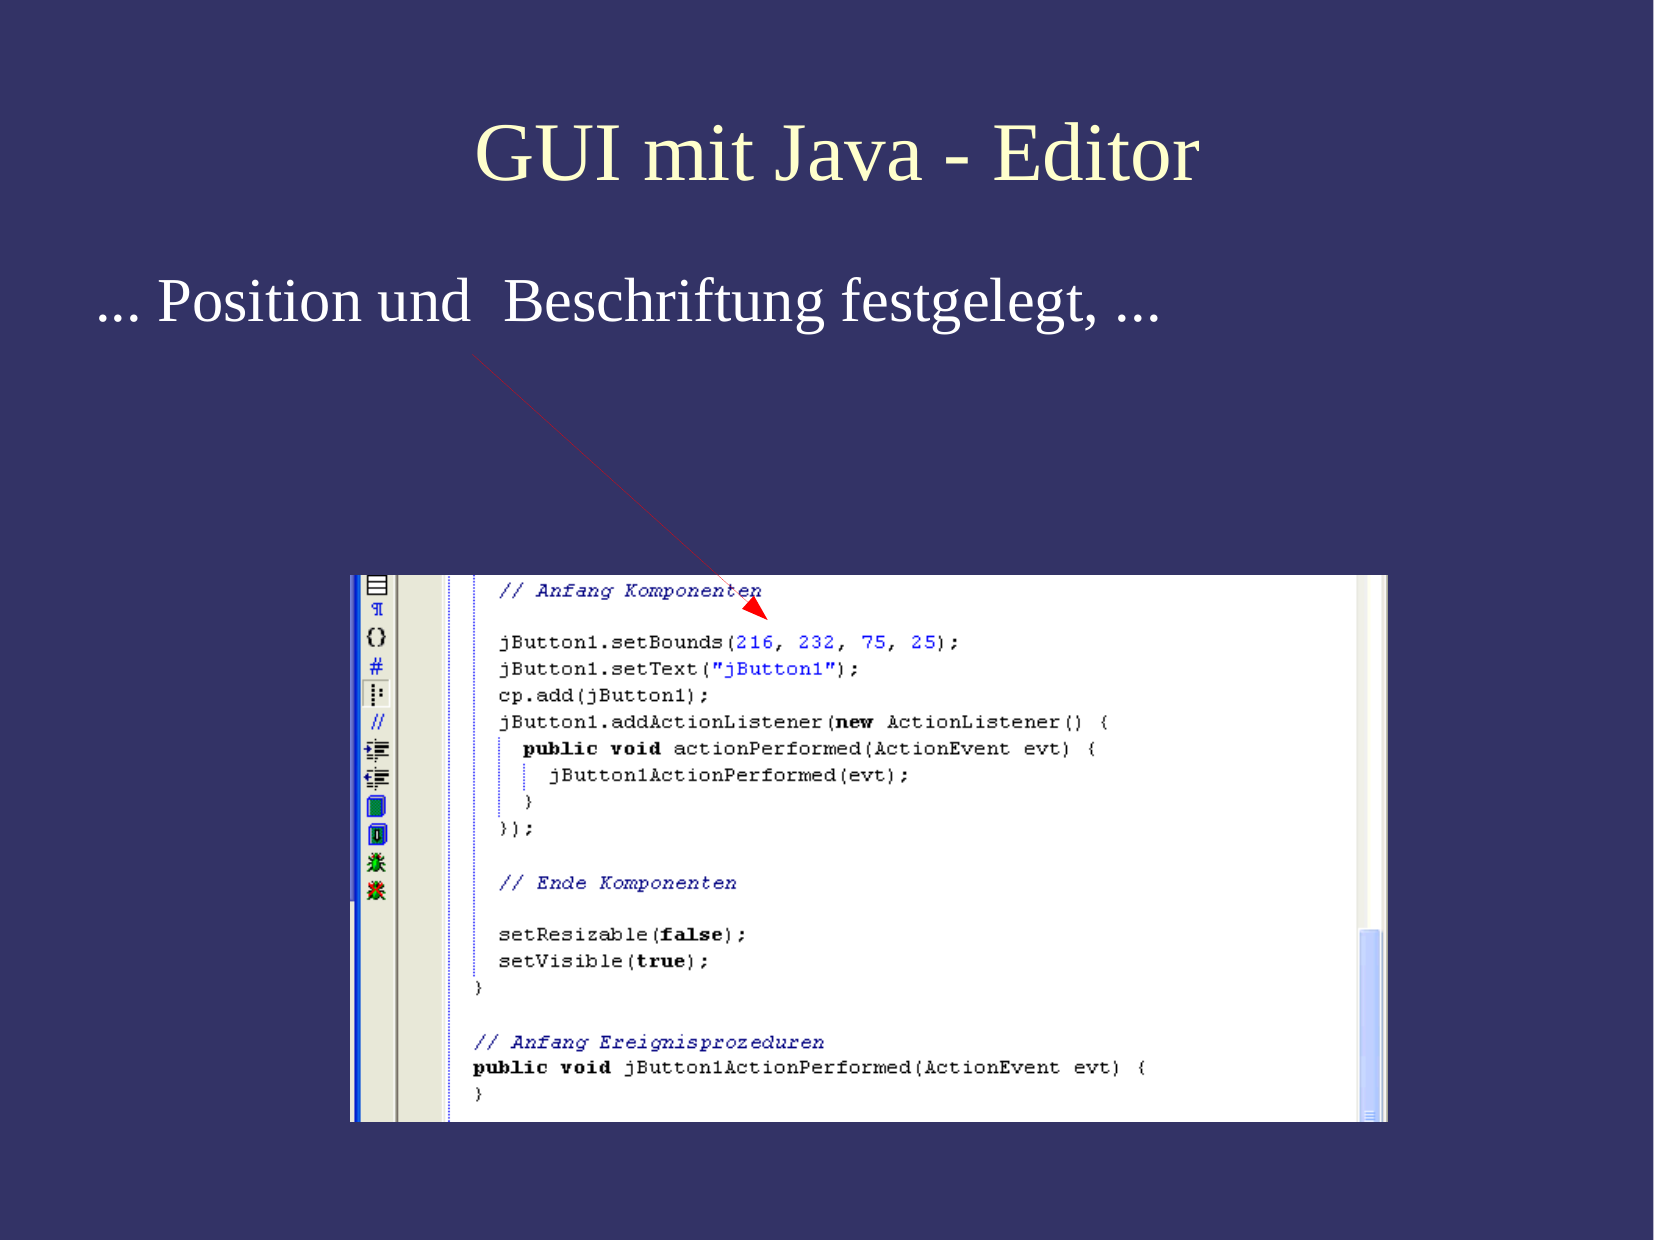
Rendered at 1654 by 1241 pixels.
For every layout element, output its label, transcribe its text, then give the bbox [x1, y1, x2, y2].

list ... Position und Beschriftung festgelegt, ... [77, 265, 1579, 1214]
picture [350, 575, 1388, 1123]
title GUI mit Java - Editor [54, 44, 1622, 260]
